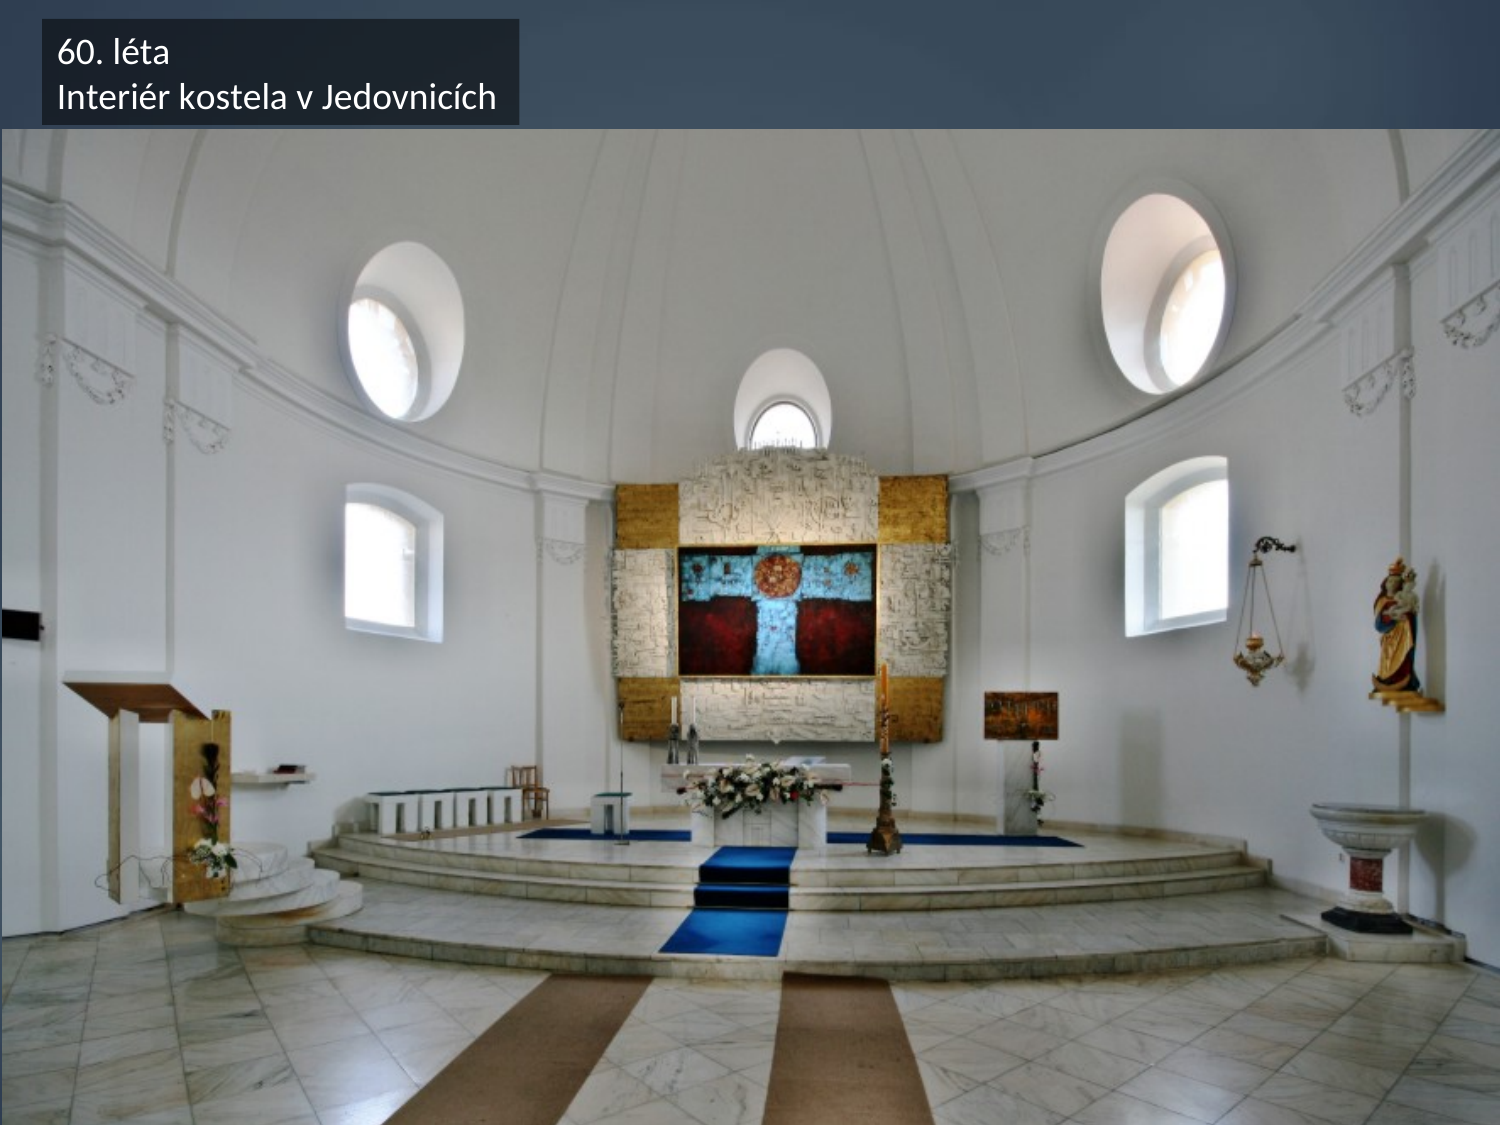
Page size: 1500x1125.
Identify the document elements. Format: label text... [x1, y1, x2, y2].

picture [0, 0, 1500, 1125]
text_box 60. léta Interiér kostela v Jedovnicích [42, 18, 656, 125]
